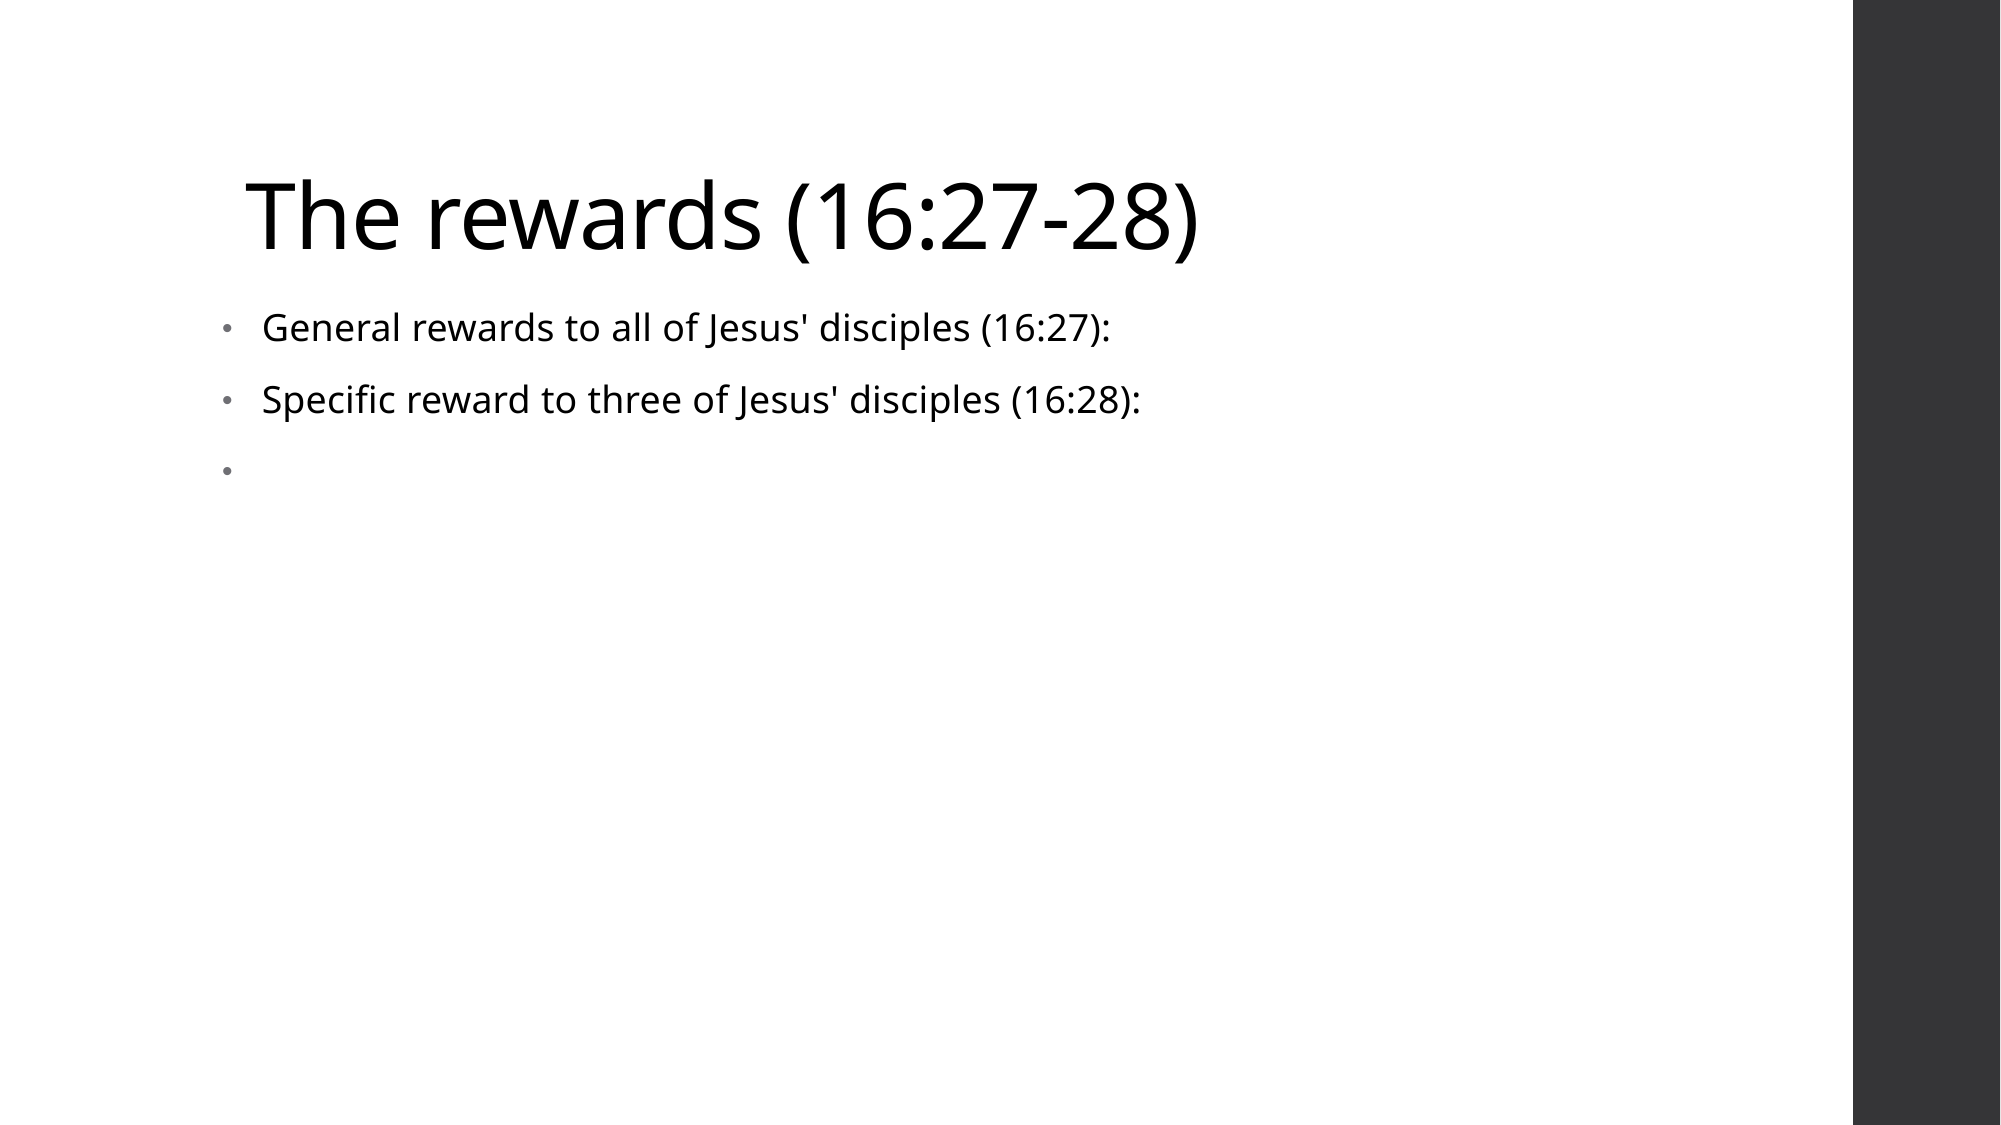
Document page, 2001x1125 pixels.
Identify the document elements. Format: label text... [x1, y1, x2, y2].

list General rewards to all of Jesus' disciples (16:27): Specific reward to three of Jesus' disciples (16:28): [206, 299, 1617, 1014]
title The rewards (16:27-28) [206, 60, 1797, 278]
